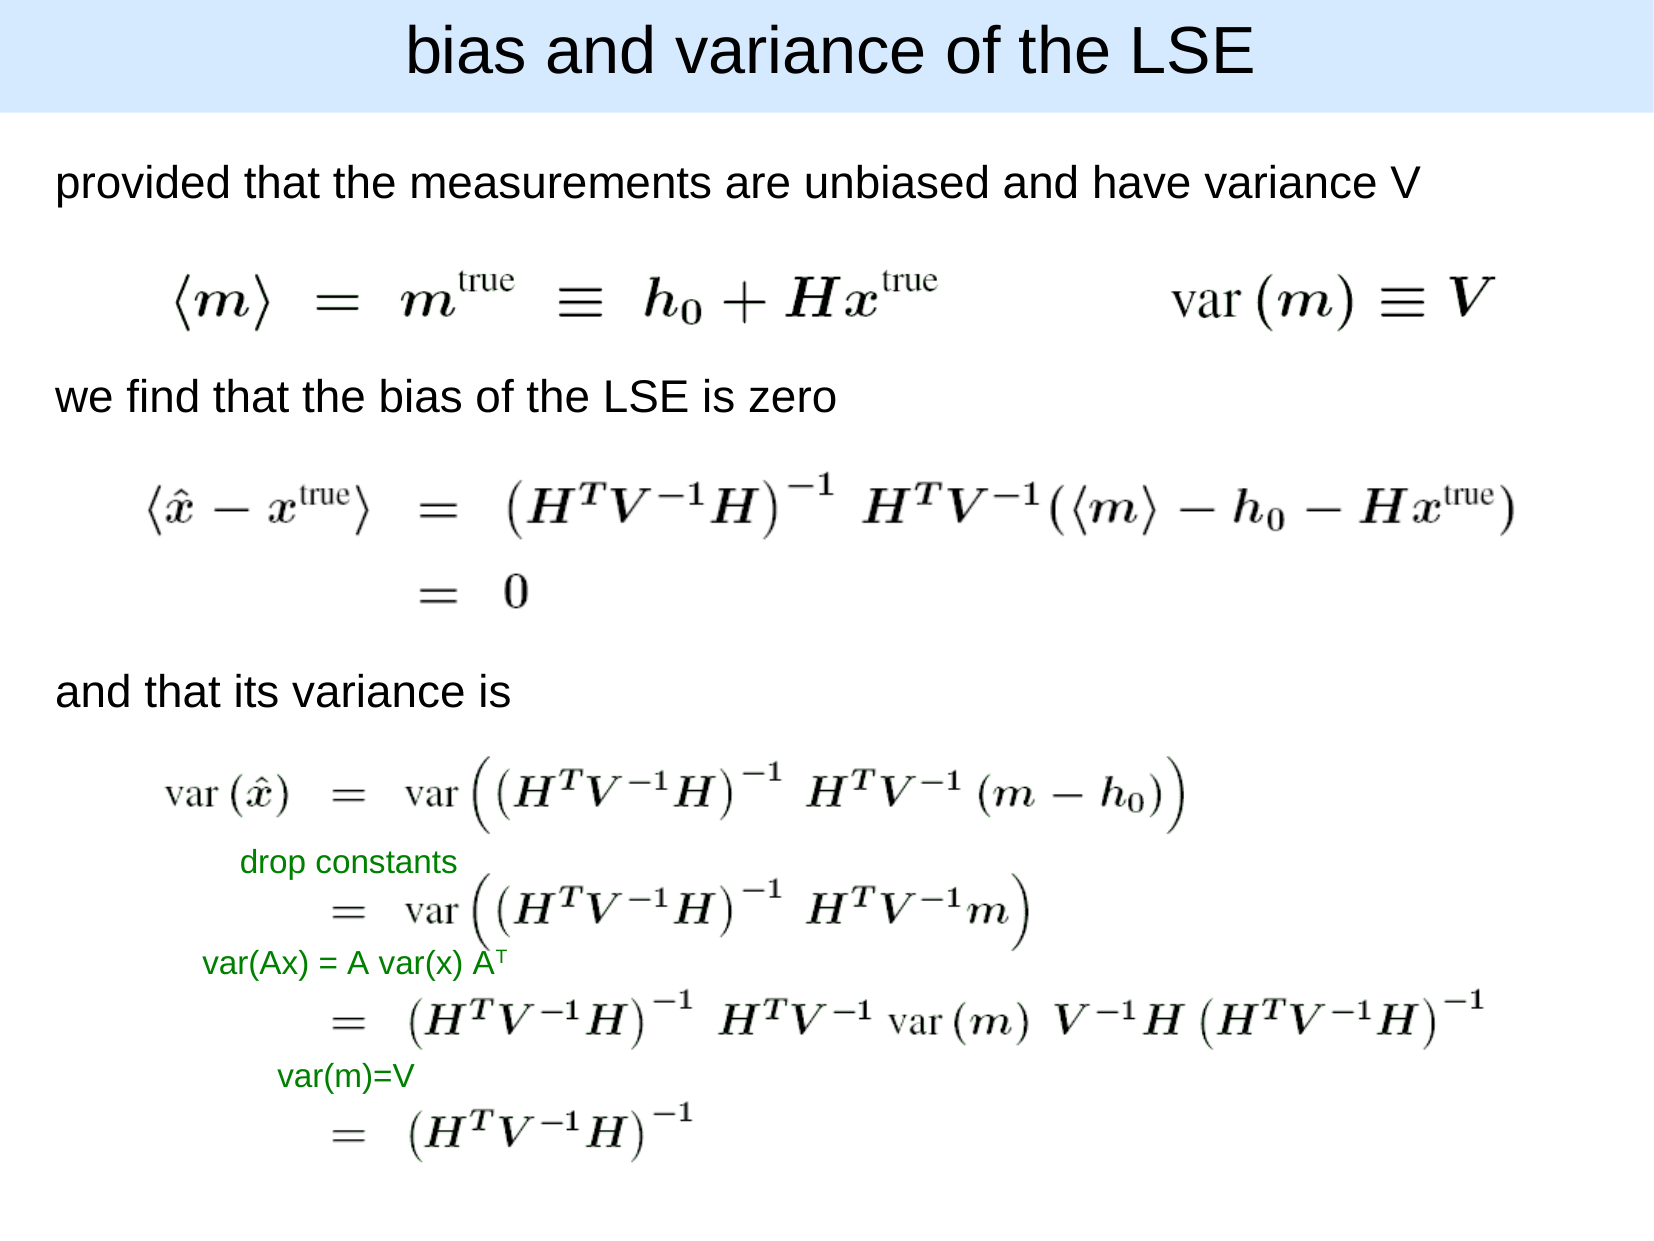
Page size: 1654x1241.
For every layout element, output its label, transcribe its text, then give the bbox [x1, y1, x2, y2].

picture [139, 464, 1531, 620]
list we find that the bias of the LSE is zero [37, 371, 1613, 440]
title bias and variance of the LSE [86, 0, 1576, 100]
text_box var(m)=V [262, 1050, 430, 1115]
list provided that the measurements are unbiased and have variance V [37, 156, 1613, 226]
picture [163, 245, 1514, 338]
text_box drop constants [225, 835, 474, 901]
picture [150, 749, 1501, 1171]
text_box var(Ax) = A var(x) AT [187, 937, 523, 1002]
list and that its variance is [37, 665, 1613, 735]
